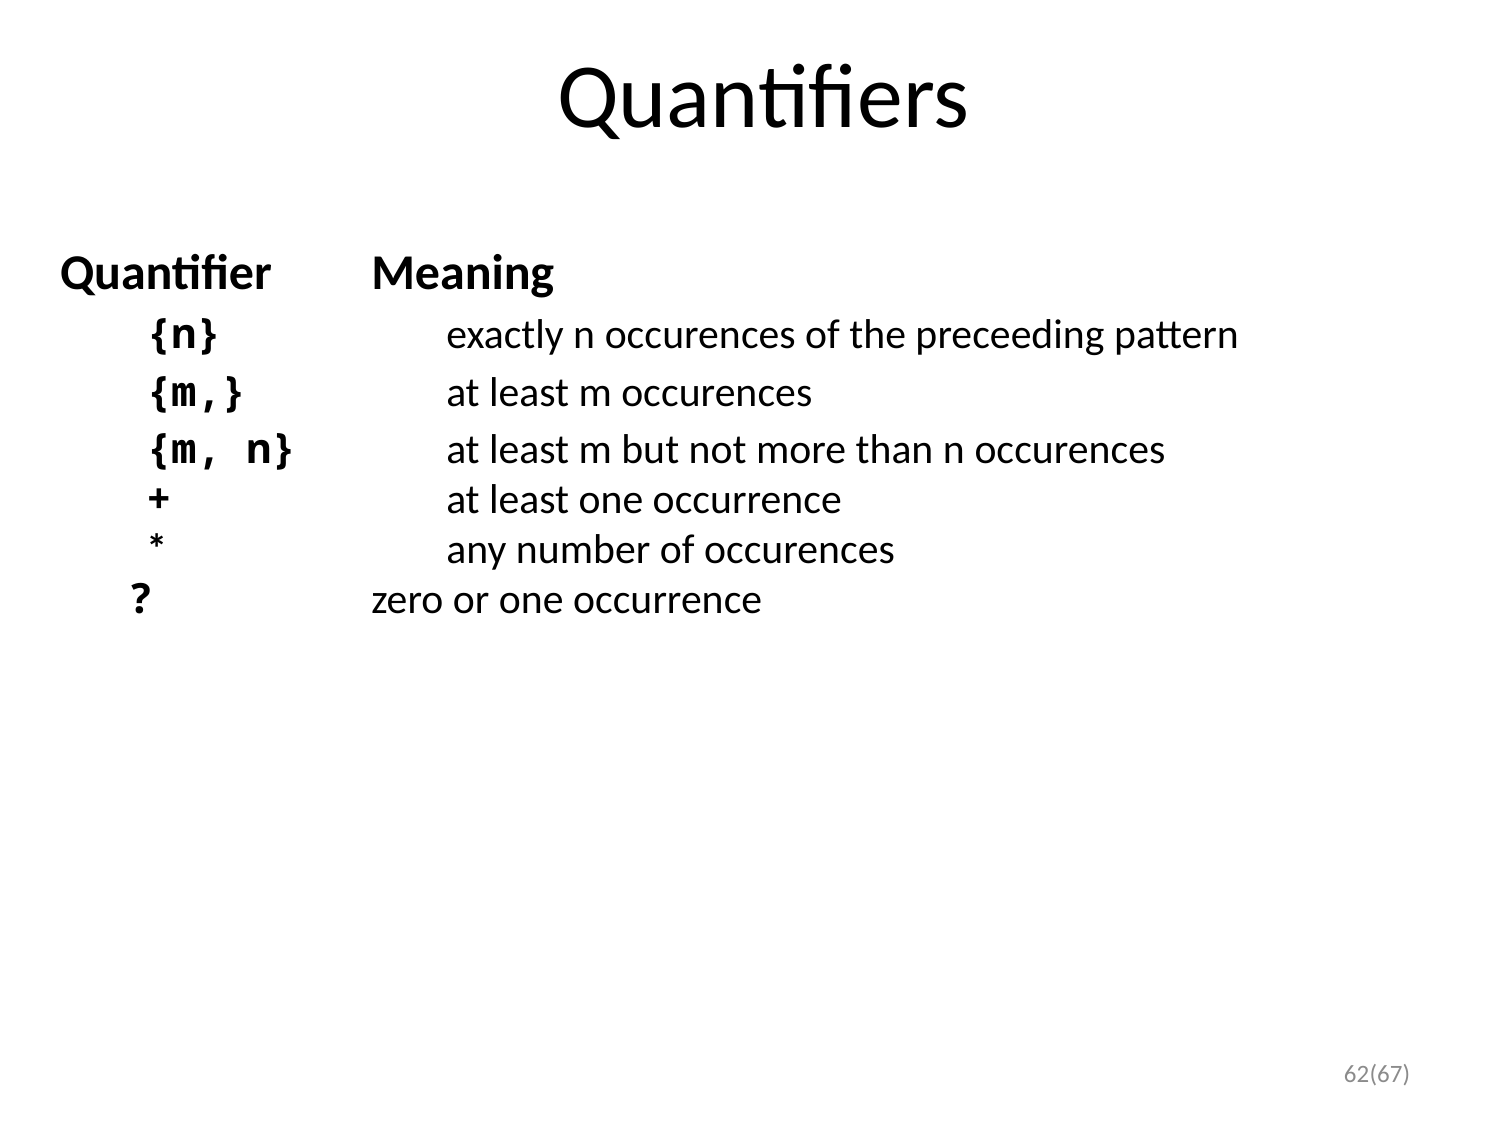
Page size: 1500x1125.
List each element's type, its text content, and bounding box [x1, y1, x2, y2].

title Quantifiers [88, 0, 1439, 185]
list Quantifier Meaning {n} exactly n occurences of the preceeding pattern {m,} at least m occurences {m, n} at least m but not more than n occurences + at least one occurrence * any number of occurences ? zero or one occurrence [0, 231, 1459, 1125]
